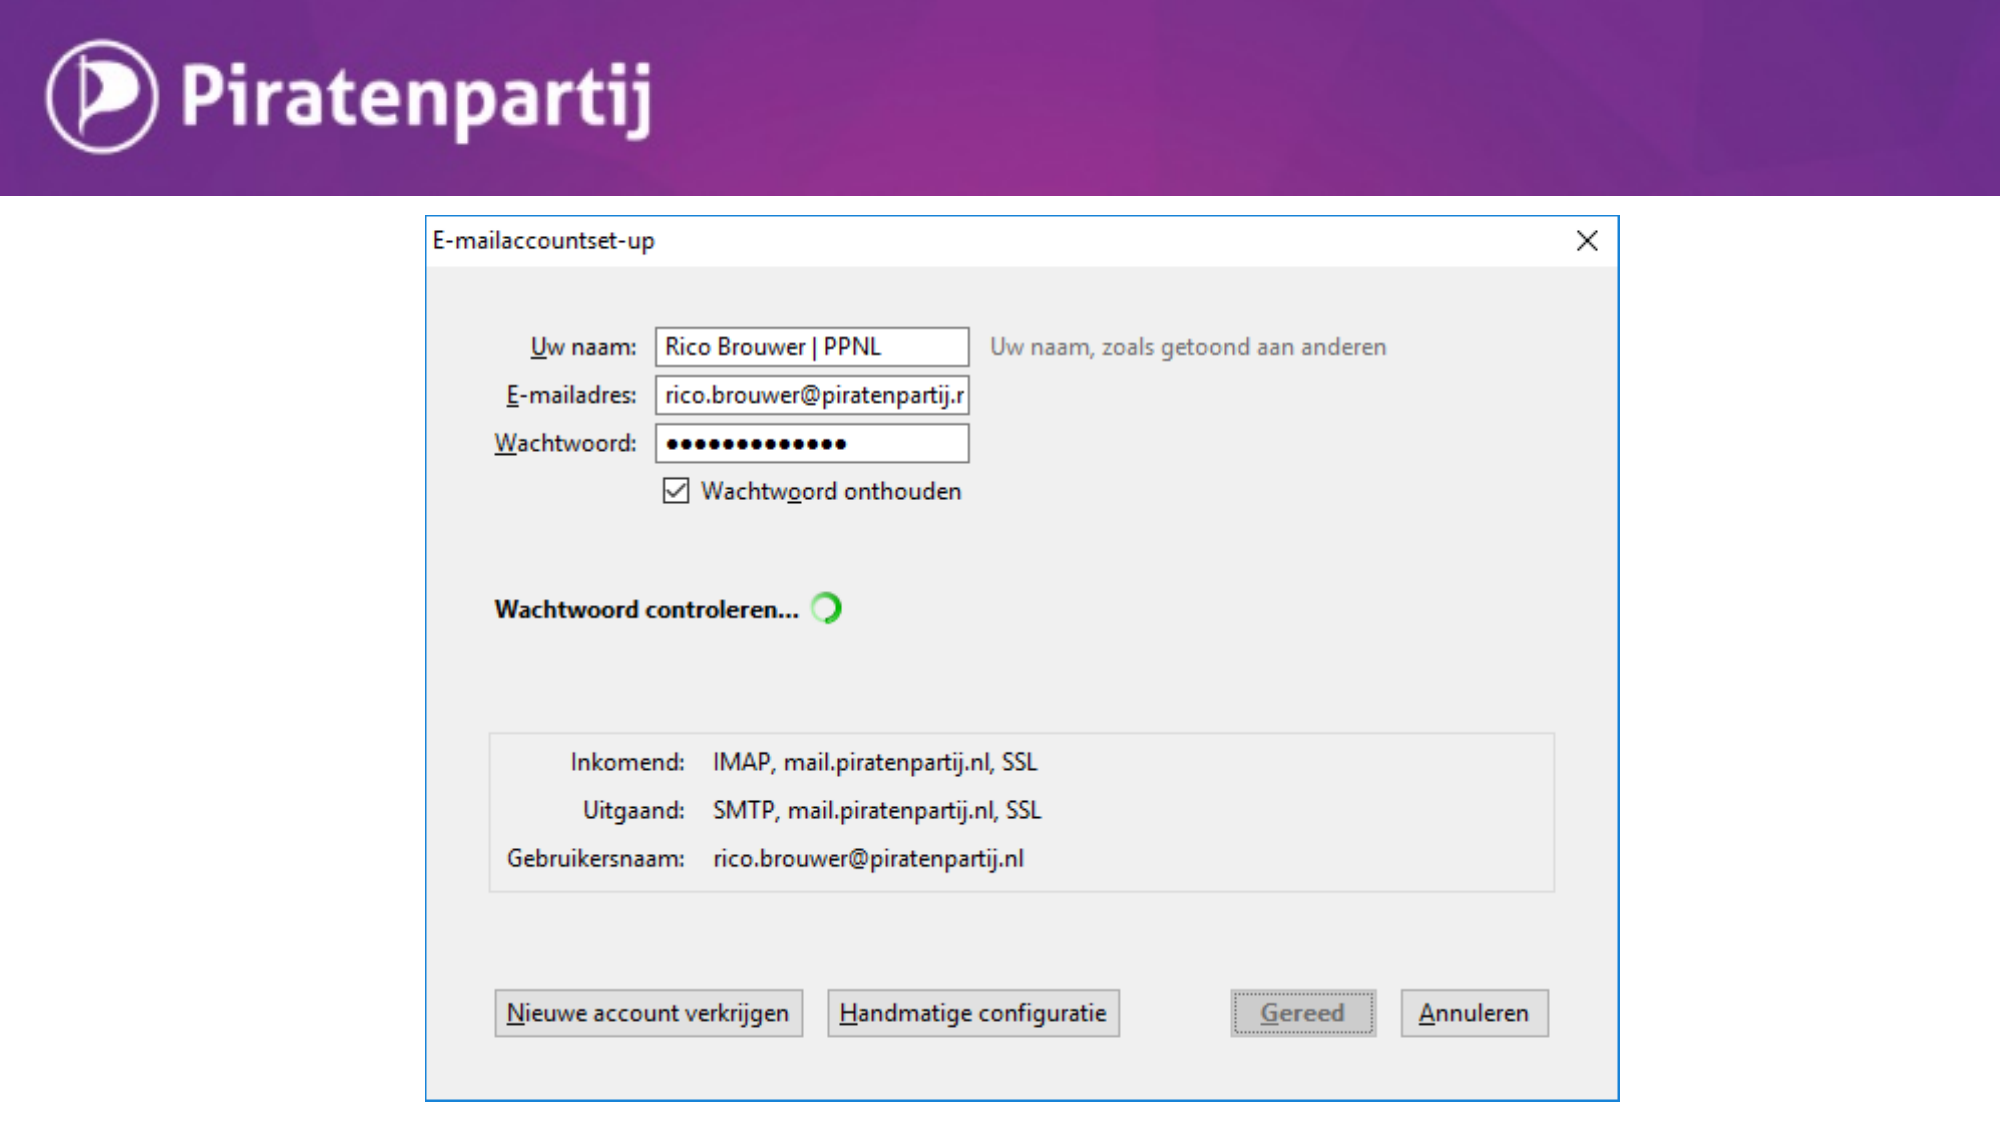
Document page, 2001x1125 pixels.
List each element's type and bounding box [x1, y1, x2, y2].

picture [425, 215, 1620, 1102]
picture [0, 0, 2000, 196]
